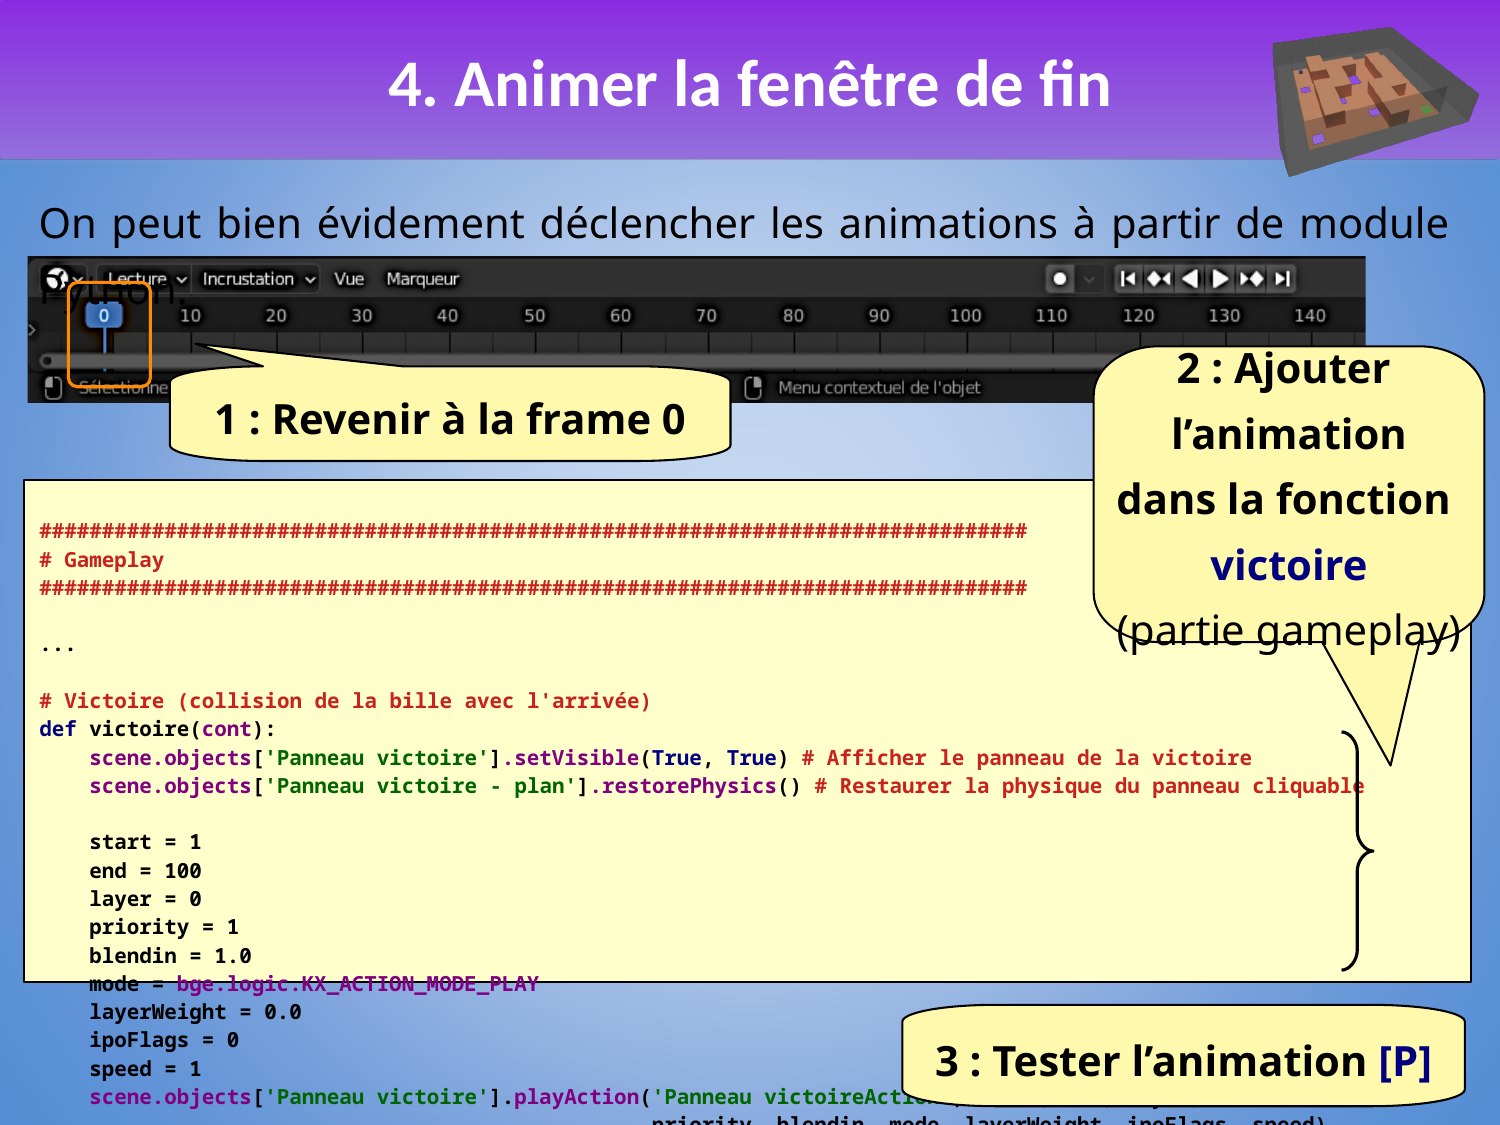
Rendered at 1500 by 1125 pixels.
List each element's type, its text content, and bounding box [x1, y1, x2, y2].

text_box On peut bien évidement déclencher les animations à partir de module Python. [23, 178, 1465, 242]
text_box 3 : Tester l’animation [P] [902, 1004, 1465, 1107]
text_box ############################################################################### # Gameplay ############################################################################### ... # Victoire (collision de la bille avec l'arrivée) def victoire(cont): scene.objects['Panneau victoire'].setVisible(True, True) # Afficher le panneau de la victoire scene.objects['Panneau victoire - plan'].restorePhysics() # Restaurer la physique du panneau cliquable start = 1 end = 100 layer = 0 priority = 1 blendin = 1.0 mode = bge.logic.KX_ACTION_MODE_PLAY layerWeight = 0.0 ipoFlags = 0 speed = 1 scene.objects['Panneau victoire'].playAction('Panneau victoireAction', start, end, layer, priority, blendin, mode, layerWeight, ipoFlags, speed) [23, 479, 1471, 982]
text_box 4. Animer la fenêtre de fin [0, 0, 1500, 159]
picture [0, 27, 1500, 1125]
text_box 2 : Ajouter l’animation dans la fonction victoire (partie gameplay) [1093, 346, 1485, 766]
text_box 1 : Revenir à la frame 0 [169, 343, 731, 461]
